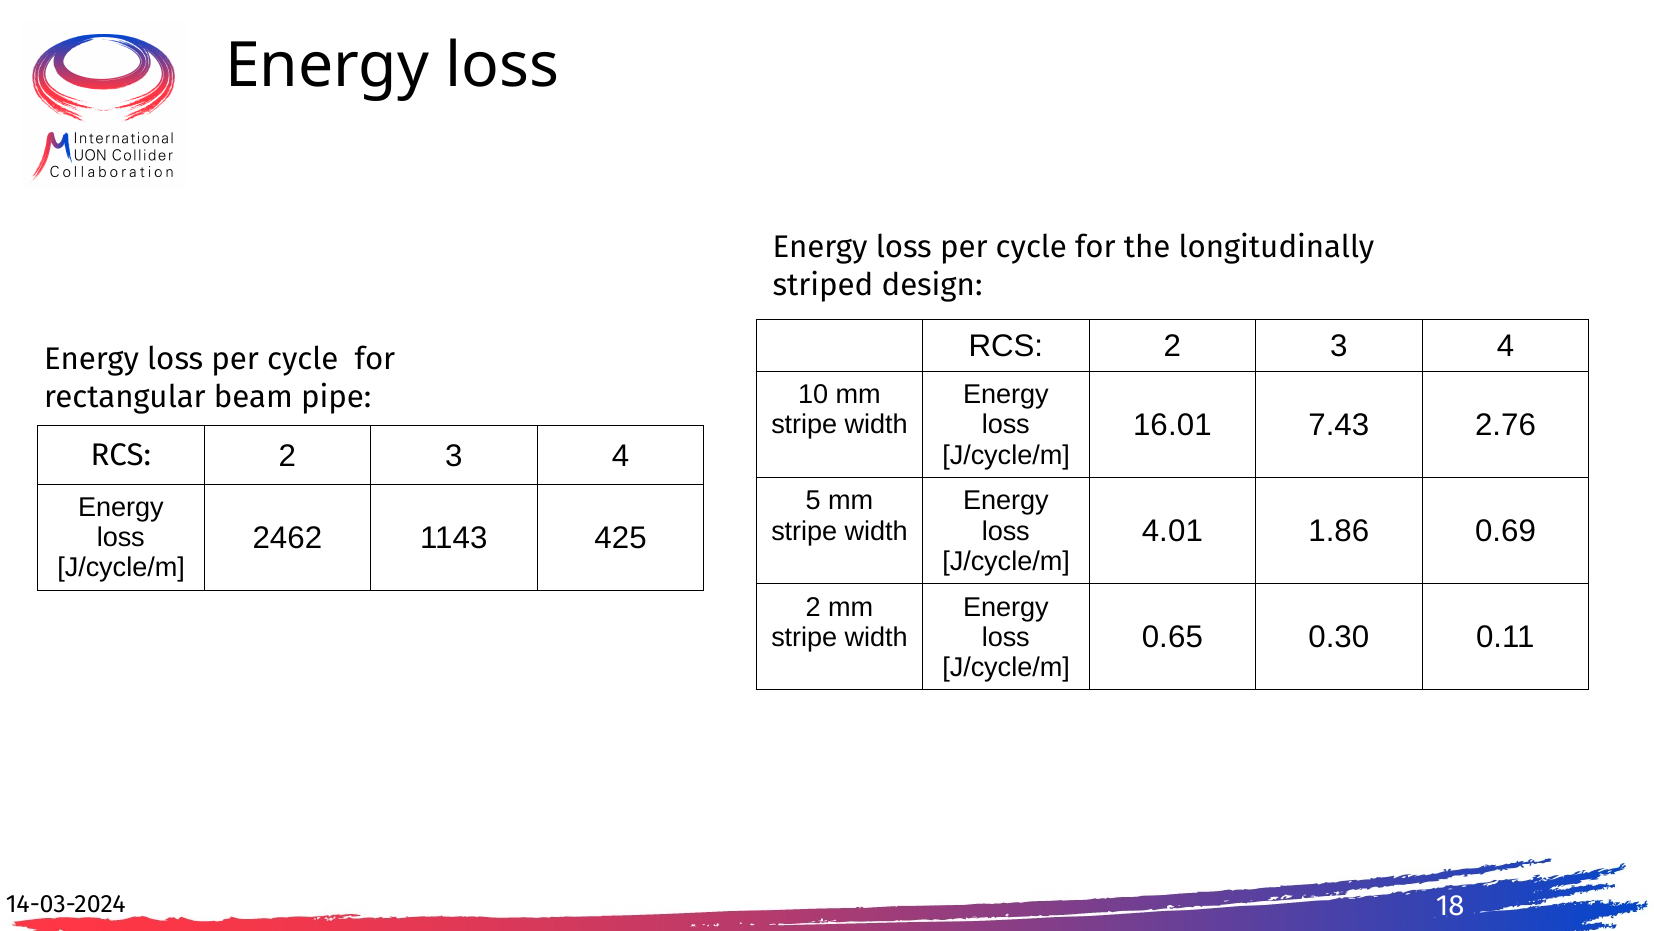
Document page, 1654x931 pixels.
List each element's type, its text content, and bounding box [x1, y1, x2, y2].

table_cell 16.01 [1090, 372, 1255, 477]
table_cell Energy loss [J/cycle/m] [923, 584, 1089, 689]
table_cell 1.86 [1256, 478, 1422, 583]
table_header 4 [1423, 320, 1588, 371]
table_cell 0.30 [1256, 584, 1422, 689]
table_header 2 [1090, 346, 1255, 371]
table_cell 1143 [371, 485, 537, 590]
table_cell Energy loss [J/cycle/m] [923, 478, 1089, 583]
table_cell 5 mm stripe width [757, 478, 922, 583]
table_header 4 [538, 426, 703, 484]
text_box Energy loss per cycle for the longitudinally striped design: [757, 221, 1441, 346]
table_header 2 [205, 457, 370, 484]
table_header 3 [371, 426, 537, 484]
table_header RCS: [923, 346, 1089, 371]
table_cell 4.01 [1090, 478, 1255, 583]
table_cell 425 [538, 485, 703, 590]
table_cell 10 mm stripe width [757, 372, 922, 477]
picture [21, 21, 188, 189]
table_cell 0.65 [1090, 584, 1255, 689]
table_cell 0.11 [1423, 584, 1588, 689]
table_header [757, 346, 922, 371]
table_cell 0.69 [1423, 478, 1588, 583]
table_header RCS: [38, 457, 204, 484]
picture [0, 848, 1654, 931]
table_cell 2462 [205, 485, 370, 590]
table_cell Energy loss [J/cycle/m] [38, 485, 204, 590]
table_header 3 [1256, 346, 1422, 371]
table_cell Energy loss [J/cycle/m] [923, 372, 1089, 477]
table_cell 2 mm stripe width [757, 584, 922, 689]
table_cell 2.76 [1423, 372, 1588, 477]
text_box Energy loss per cycle for rectangular beam pipe: [29, 333, 502, 457]
table_cell 7.43 [1256, 372, 1422, 477]
title Energy loss [225, 19, 1571, 181]
